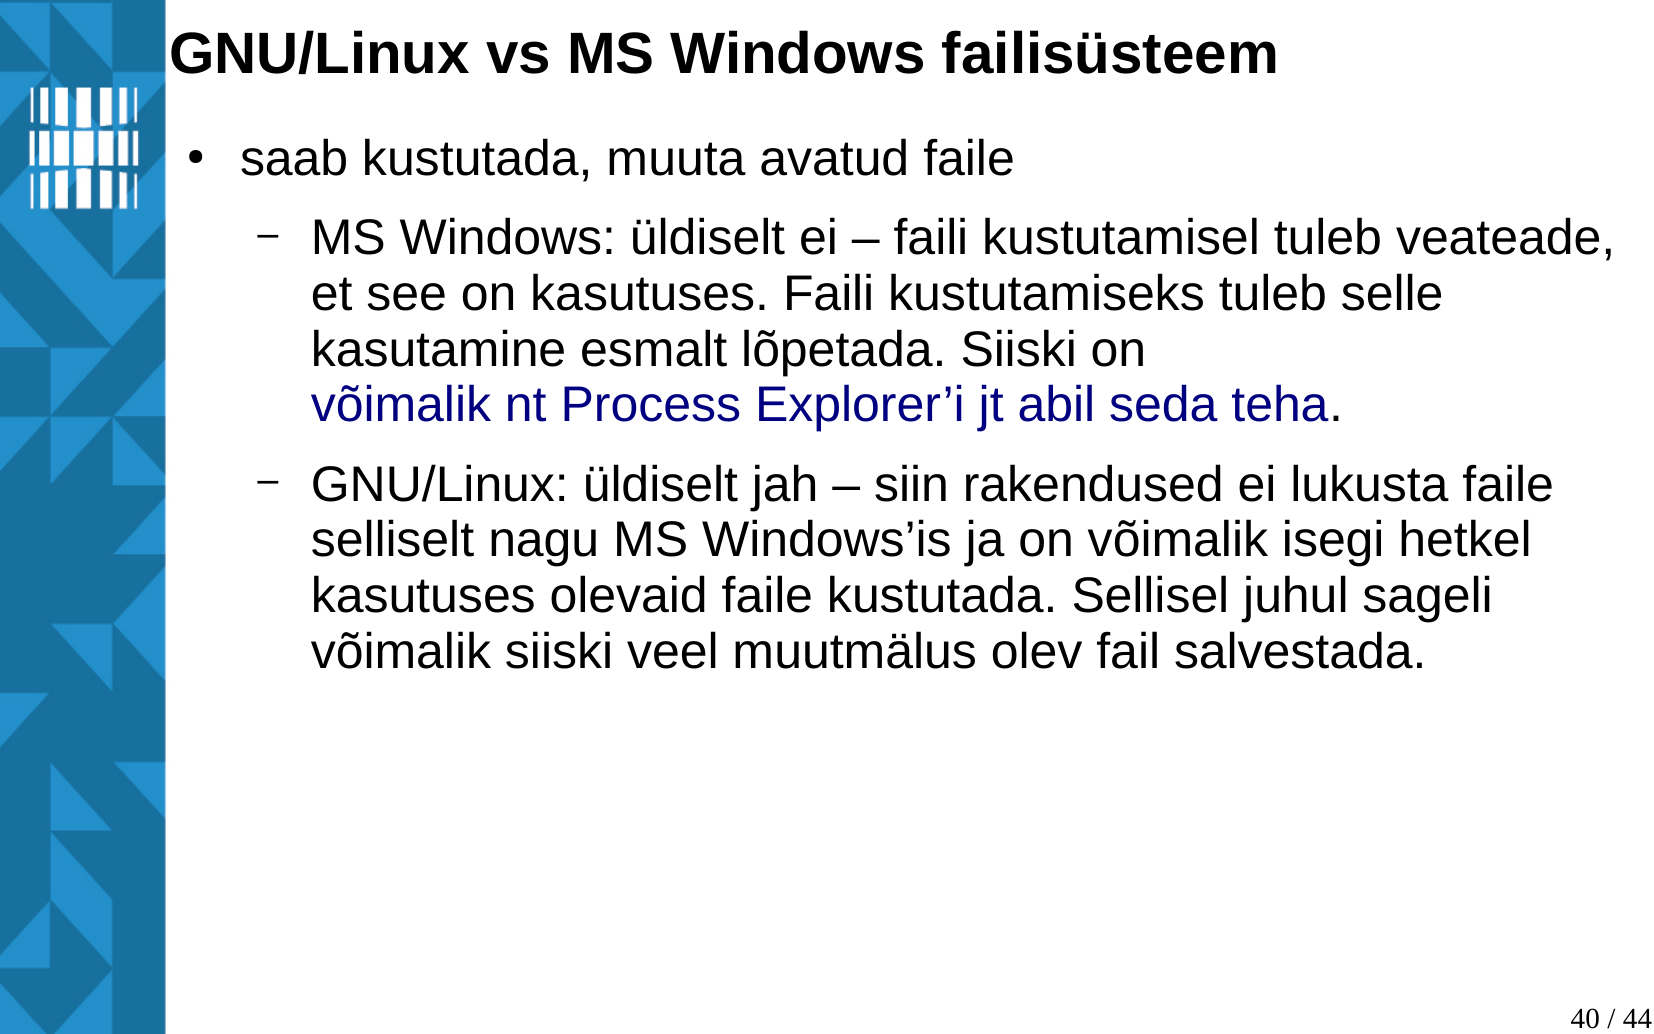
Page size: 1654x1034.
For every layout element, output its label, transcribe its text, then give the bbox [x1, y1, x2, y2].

list saab kustutada, muuta avatud faile MS Windows: üldiselt ei – faili kustutamisel tuleb veateade, et see on kasutuses. Faili kustutamiseks tuleb selle kasutamine esmalt lõpetada. Siiski on võimalik nt Process Explorer’i jt abil seda teha. GNU/Linux: üldiselt jah – siin rakendused ei lukusta faile selliselt nagu MS Windows’is ja on võimalik isegi hetkel kasutuses olevaid faile kustutada. Sellisel juhul sageli võimalik siiski veel muutmälus olev fail salvestada. [169, 129, 1630, 997]
title GNU/Linux vs MS Windows failisüsteem [169, 11, 1571, 95]
